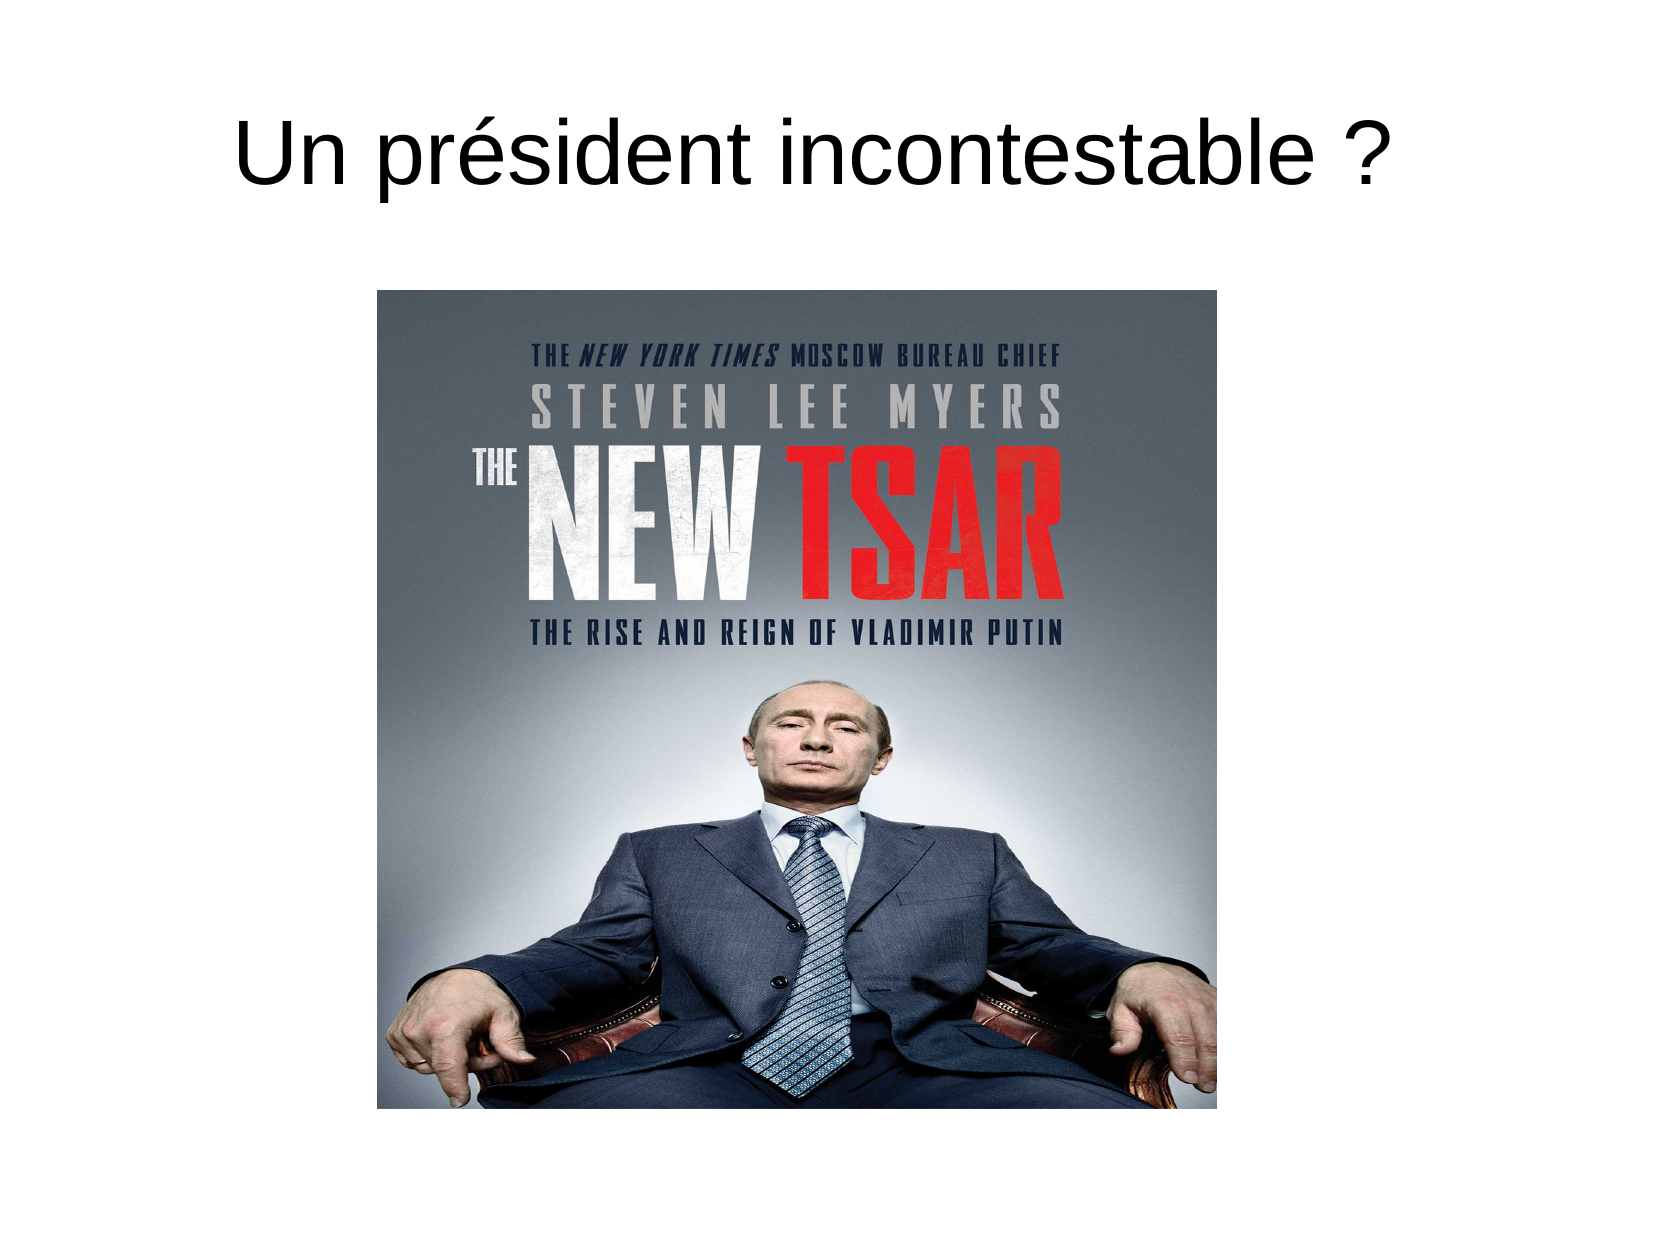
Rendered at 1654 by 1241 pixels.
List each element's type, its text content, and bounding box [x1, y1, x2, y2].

picture [377, 290, 1217, 1109]
title Un président incontestable ? [82, 49, 1571, 257]
